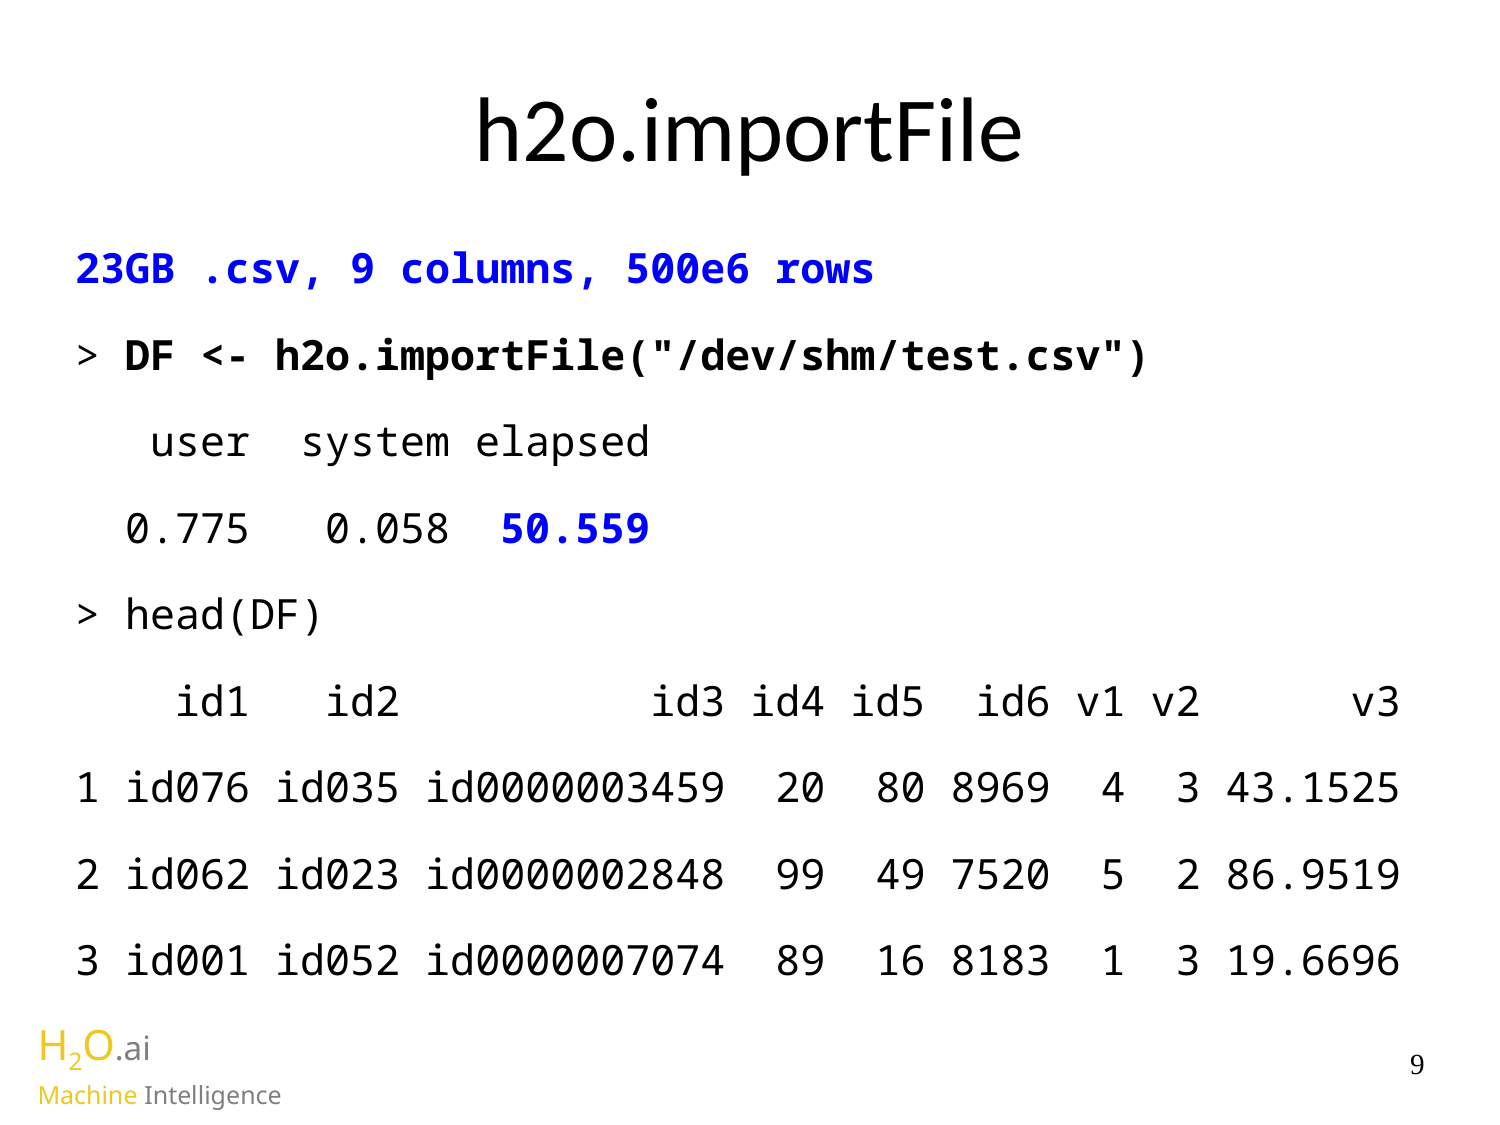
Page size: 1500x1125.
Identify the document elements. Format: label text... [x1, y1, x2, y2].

title h2o.importFile [75, 15, 1425, 238]
list 23GB .csv, 9 columns, 500e6 rows > DF <- h2o.importFile("/dev/shm/test.csv") user system elapsed 0.775 0.058 50.559 > head(DF) id1 id2 id3 id4 id5 id6 v1 v2 v3 1 id076 id035 id0000003459 20 80 8969 4 3 43.1525 2 id062 id023 id0000002848 99 49 7520 5 2 86.9519 3 id001 id052 id0000007074 89 16 8183 1 3 19.6696 [75, 238, 1425, 1002]
